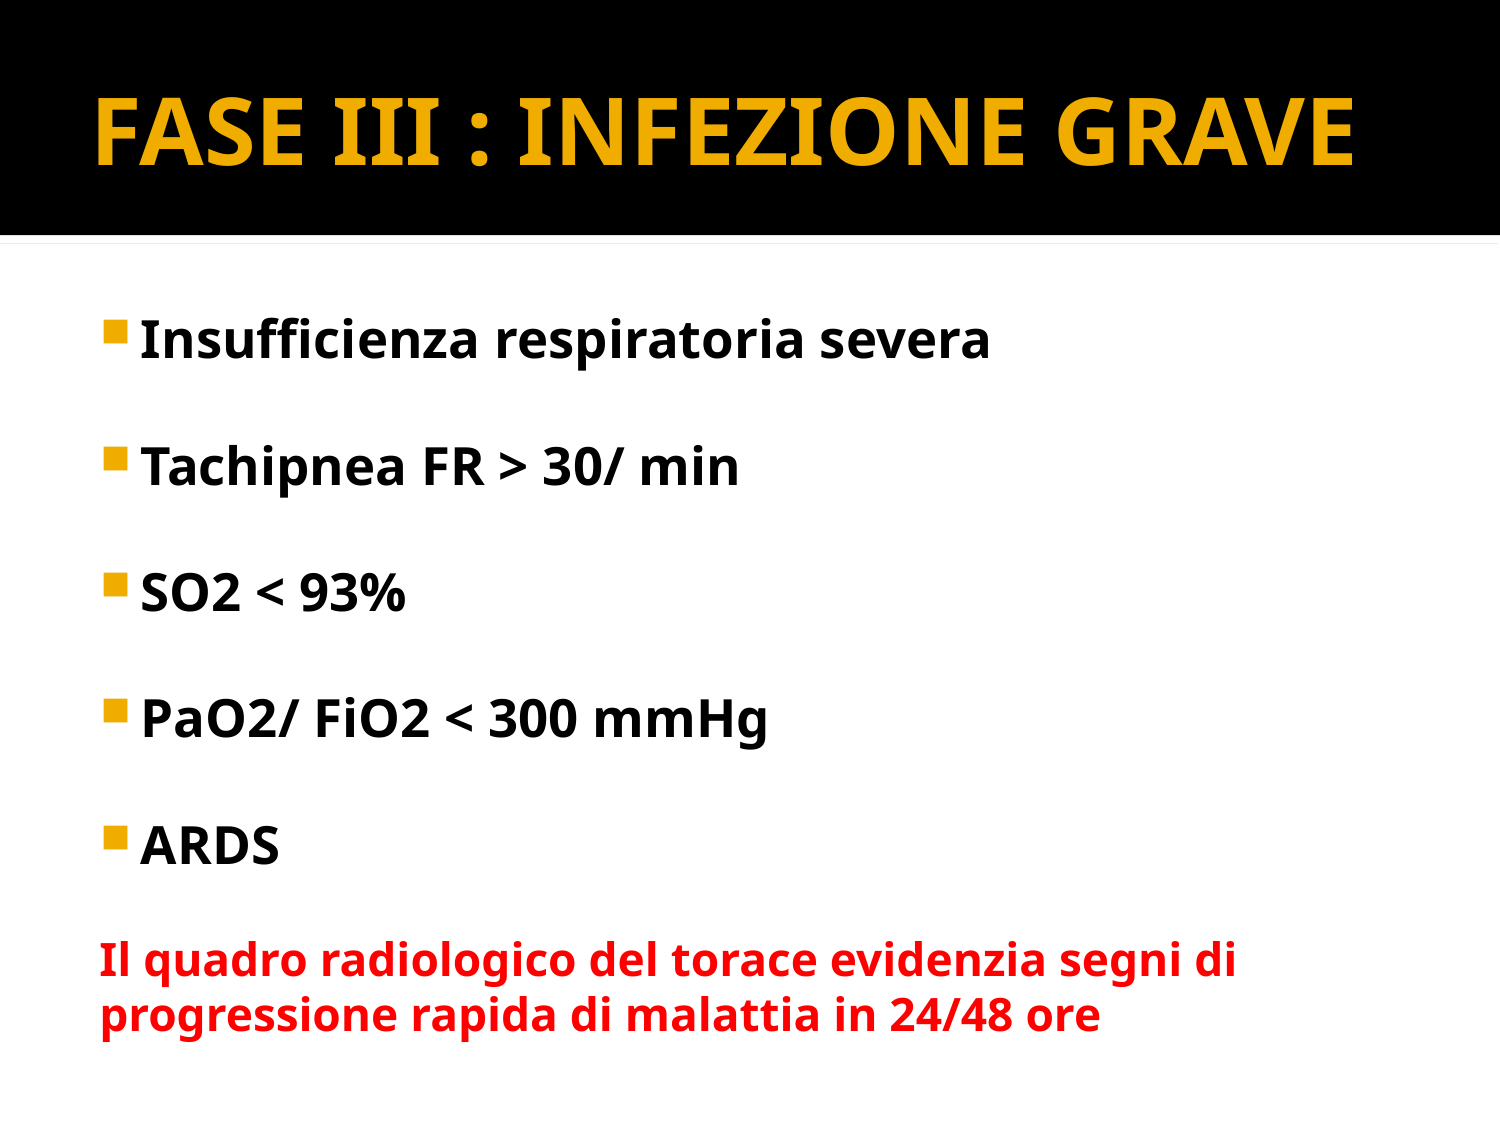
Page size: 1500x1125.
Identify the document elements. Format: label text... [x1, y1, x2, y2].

title FASE III : INFEZIONE GRAVE [75, 25, 1425, 231]
list Insufficienza respiratoria severa Tachipnea FR > 30/ min SO2 < 93% PaO2/ FiO2 < 300 mmHg ARDS Il quadro radiologico del torace evidenzia segni di progressione rapida di malattia in 24/48 ore [75, 291, 1425, 1050]
